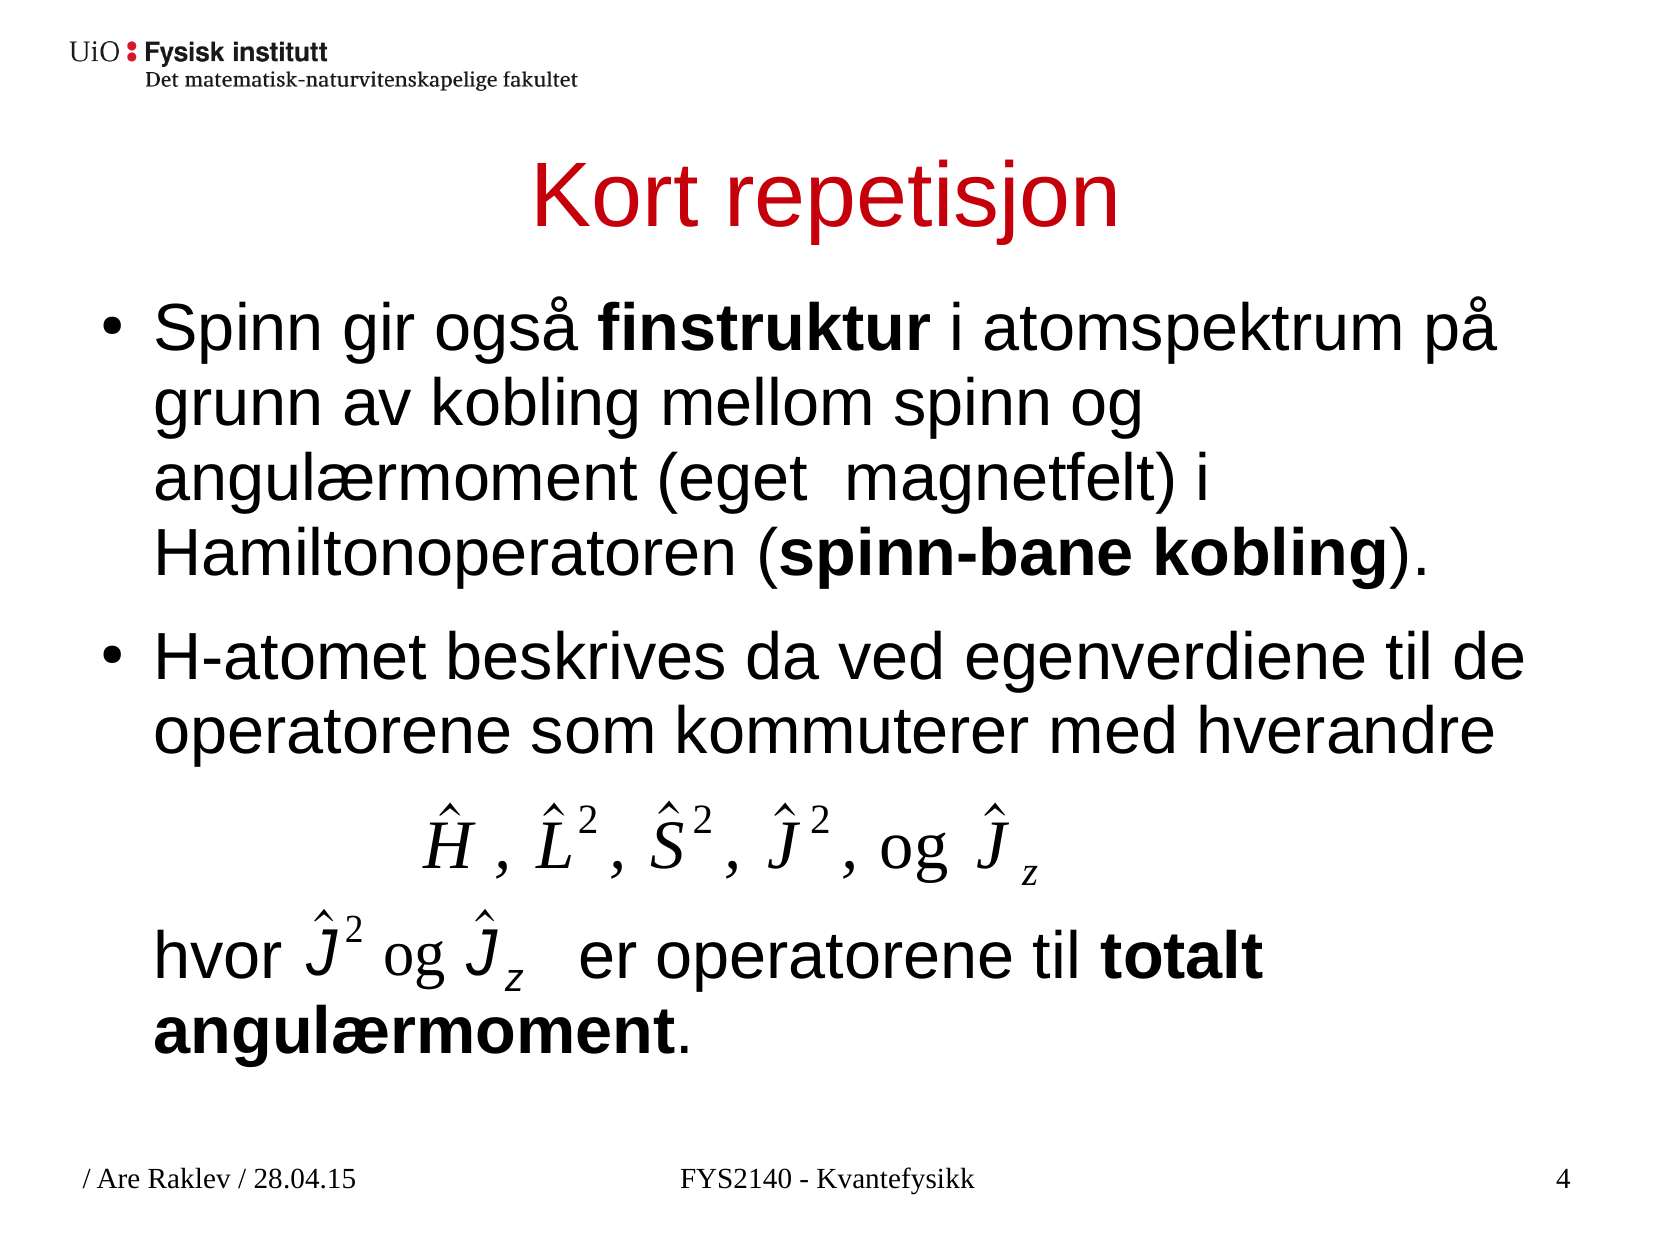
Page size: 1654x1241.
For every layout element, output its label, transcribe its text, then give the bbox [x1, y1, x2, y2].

title Kort repetisjon [82, 90, 1571, 298]
chart [300, 905, 532, 1001]
chart [412, 796, 1046, 895]
list Spinn gir også finstruktur i atomspektrum på grunn av kobling mellom spinn og angulærmoment (eget magnetfelt) i Hamiltonoperatoren (spinn-bane kobling). H-atomet beskrives da ved egenverdiene til de operatorene som kommuterer med hverandre hvor er operatorene til totalt angulærmoment. [82, 290, 1538, 1215]
picture [68, 37, 581, 93]
